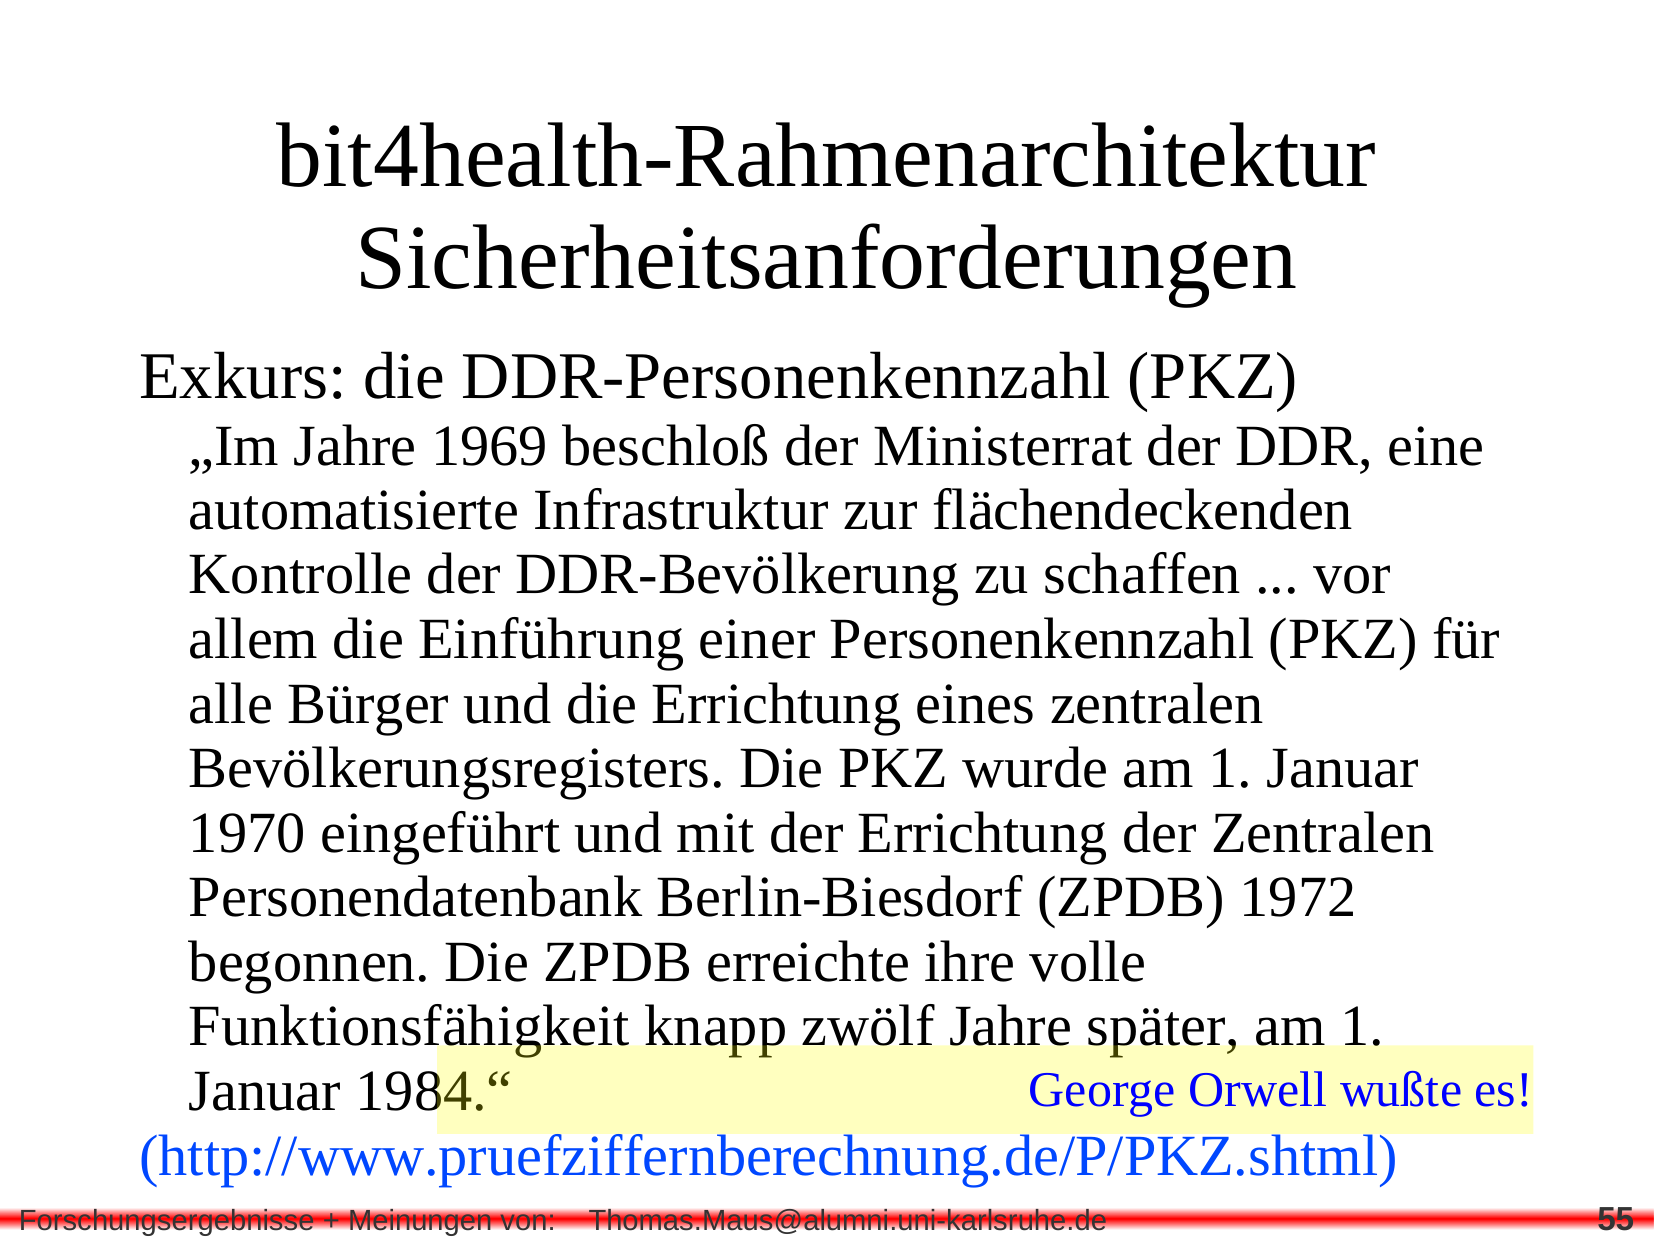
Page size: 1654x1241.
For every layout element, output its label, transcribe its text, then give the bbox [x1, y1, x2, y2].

list Exkurs: die DDR-Personenkennzahl (PKZ) „Im Jahre 1969 beschloß der Ministerrat der DDR, eine automatisierte Infrastruktur zur flächendeckenden Kontrolle der DDR-Bevölkerung zu schaffen ... vor allem die Einführung einer Personenkennzahl (PKZ) für alle Bürger und die Errichtung eines zentralen Bevölkerungsregisters. Die PKZ wurde am 1. Januar 1970 eingeführt und mit der Errichtung der Zentralen Personendatenbank Berlin-Biesdorf (ZPDB) 1972 begonnen. Die ZPDB erreichte ihre volle Funktionsfähigkeit knapp zwölf Jahre später, am 1. Januar 1984.“ (http://www.pruefziffernberechnung.de/P/PKZ.shtml) [121, 338, 1534, 1196]
title bit4health-Rahmenarchitektur Sicherheitsanforderungen [121, 95, 1534, 318]
text_box George Orwell wußte es! [437, 1045, 1534, 1134]
